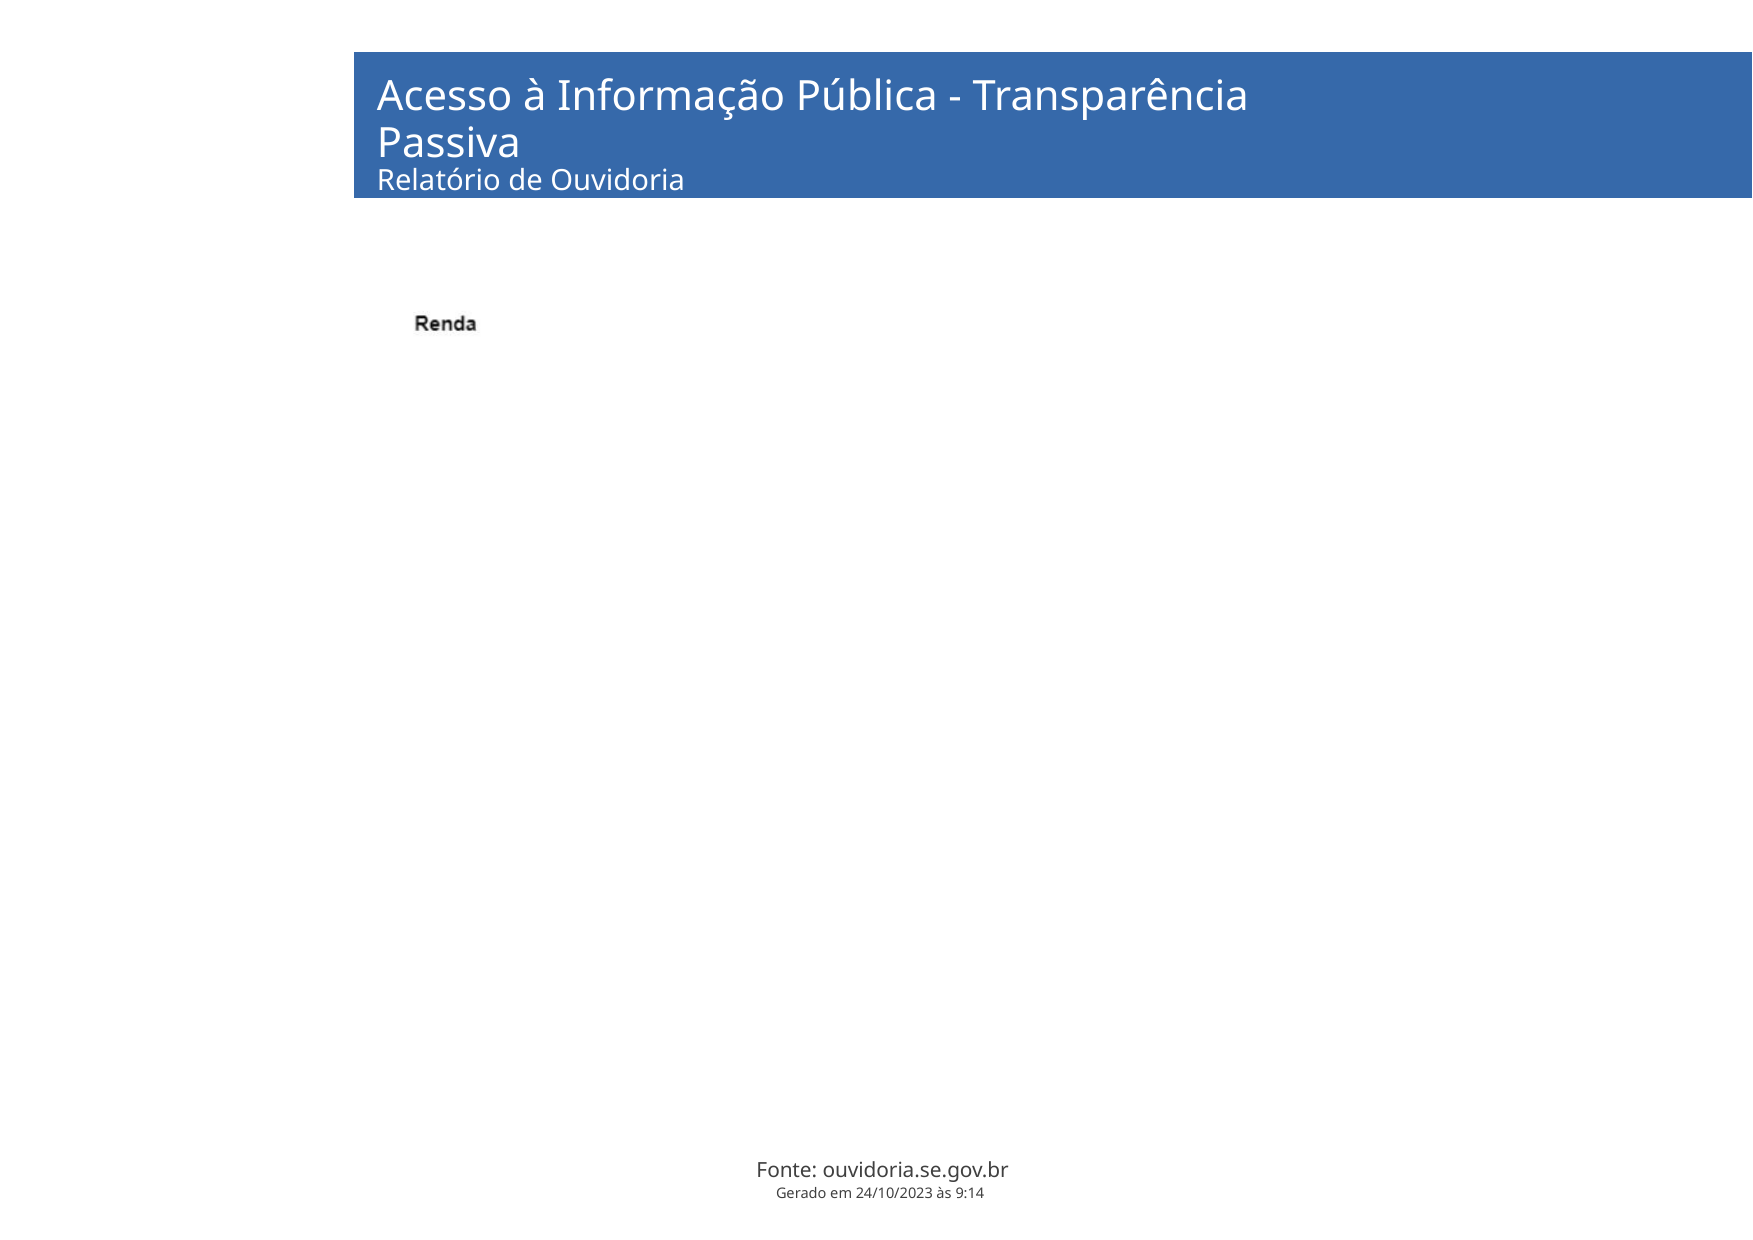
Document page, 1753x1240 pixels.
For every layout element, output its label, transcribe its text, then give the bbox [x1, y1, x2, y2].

text_box Acesso à Informação Pública - Transparência Passiva Relatório de Ouvidoria SETUR - Setembro a Setembro de 2023 [376, 72, 1403, 228]
text_box Fonte: ouvidoria.se.gov.br Gerado em 24/10/2023 às 9:14 [756, 1158, 1023, 1202]
text_box [354, 52, 1752, 198]
text_box [155, 211, 1599, 1028]
